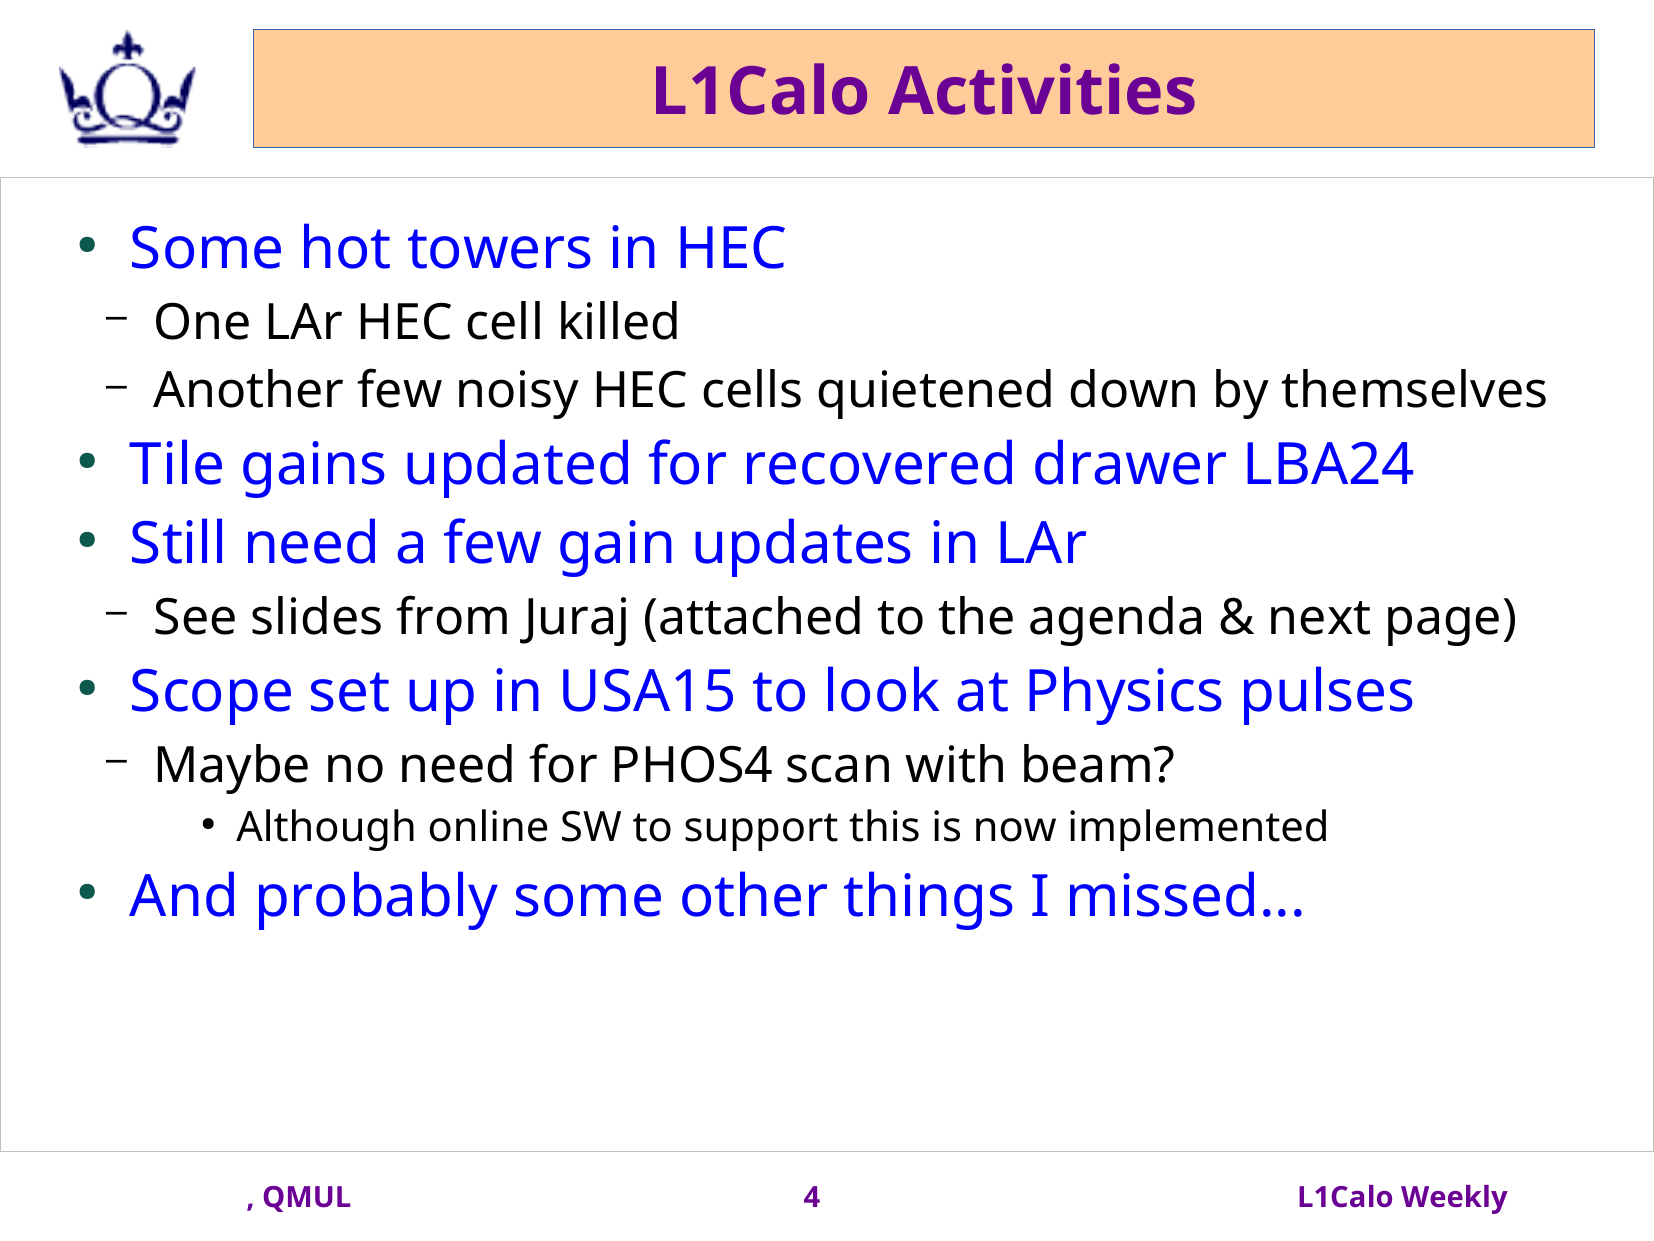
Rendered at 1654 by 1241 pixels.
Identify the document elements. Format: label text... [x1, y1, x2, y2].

picture [59, 29, 200, 148]
list Some hot towers in HEC One LAr HEC cell killed Another few noisy HEC cells quietened down by themselves Tile gains updated for recovered drawer LBA24 Still need a few gain updates in LAr See slides from Juraj (attached to the agenda & next page) Scope set up in USA15 to look at Physics pulses Maybe no need for PHOS4 scan with beam? Although online SW to support this is now implemented And probably some other things I missed... [59, 206, 1595, 1127]
title L1Calo Activities [253, 29, 1595, 148]
